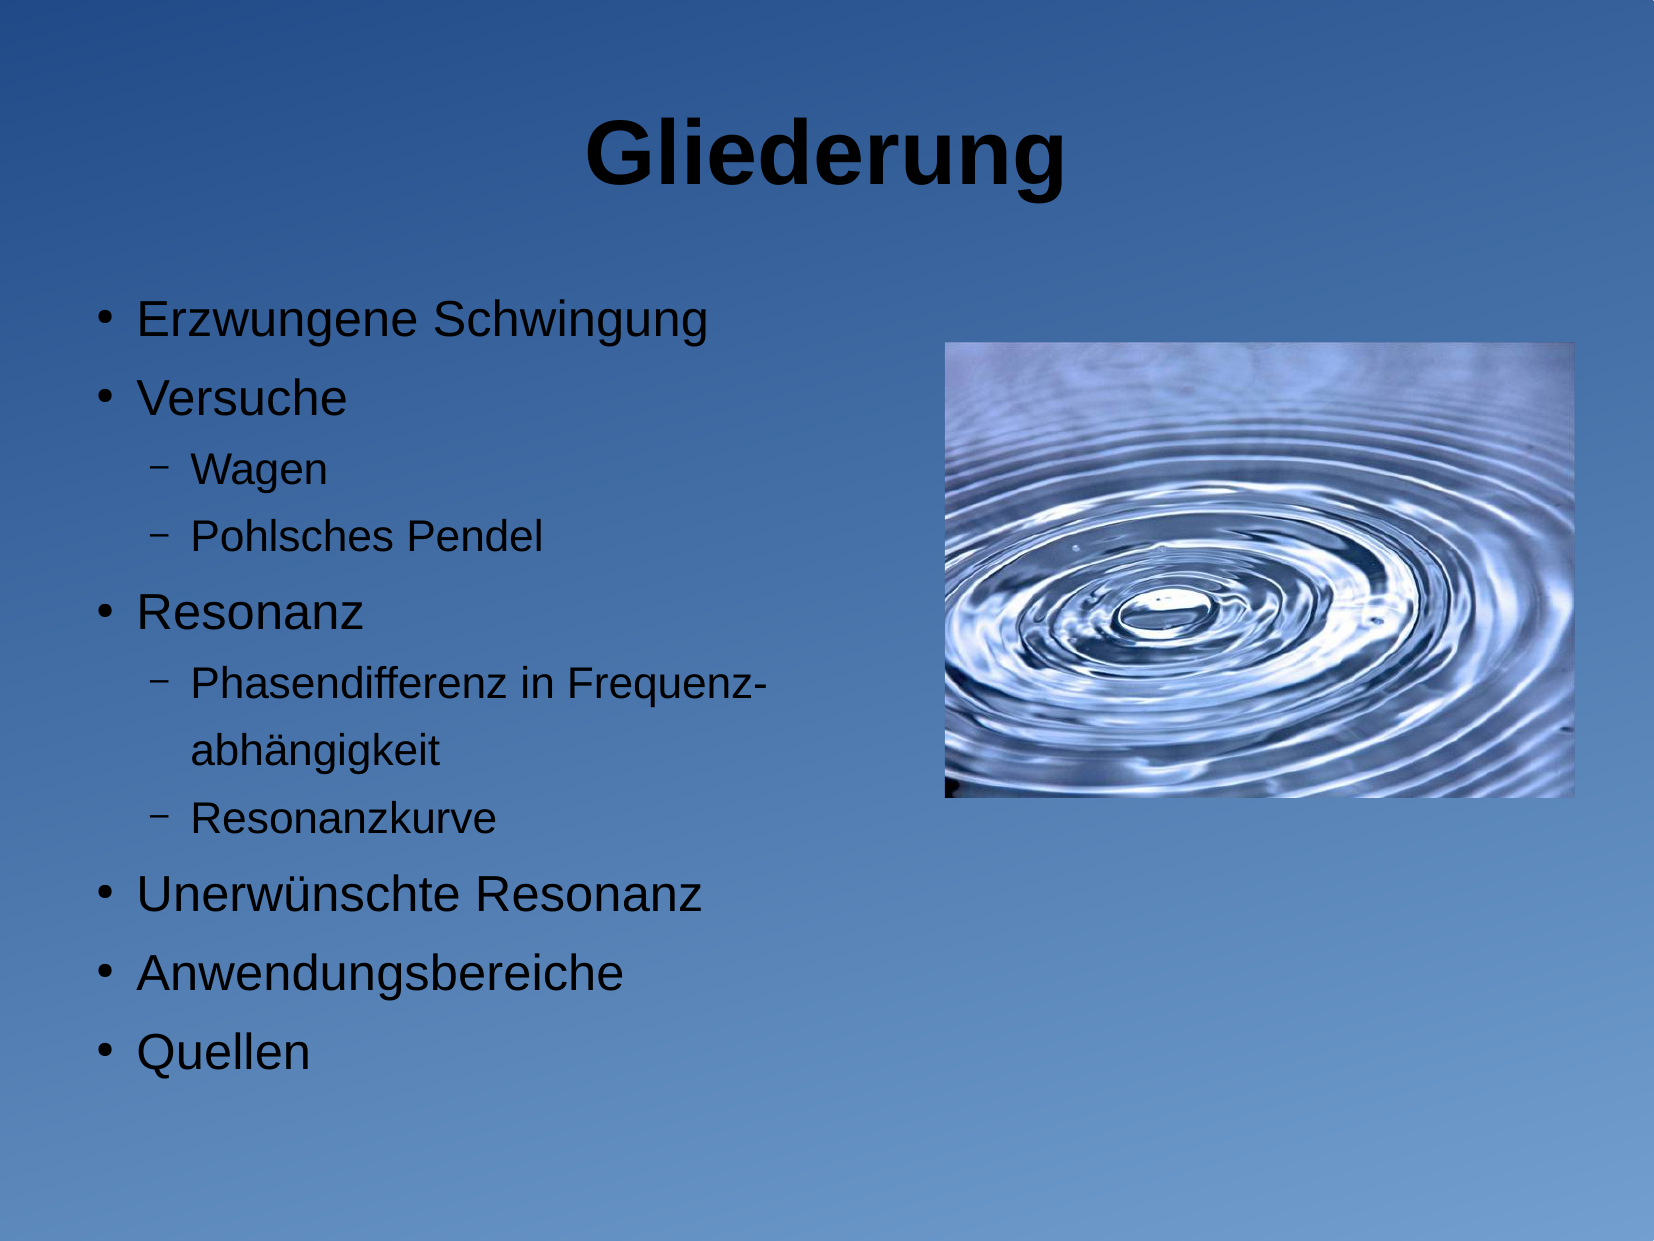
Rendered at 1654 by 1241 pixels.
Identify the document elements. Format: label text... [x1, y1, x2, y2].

picture [1571, 342, 1575, 798]
title Gliederung [82, 49, 1571, 257]
list Erzwungene Schwingung Versuche Wagen Pohlsches Pendel Resonanz Phasendifferenz in Frequenz- abhängigkeit Resonanzkurve Unerwünschte Resonanz Anwendungsbereiche Quellen [82, 290, 1571, 1087]
